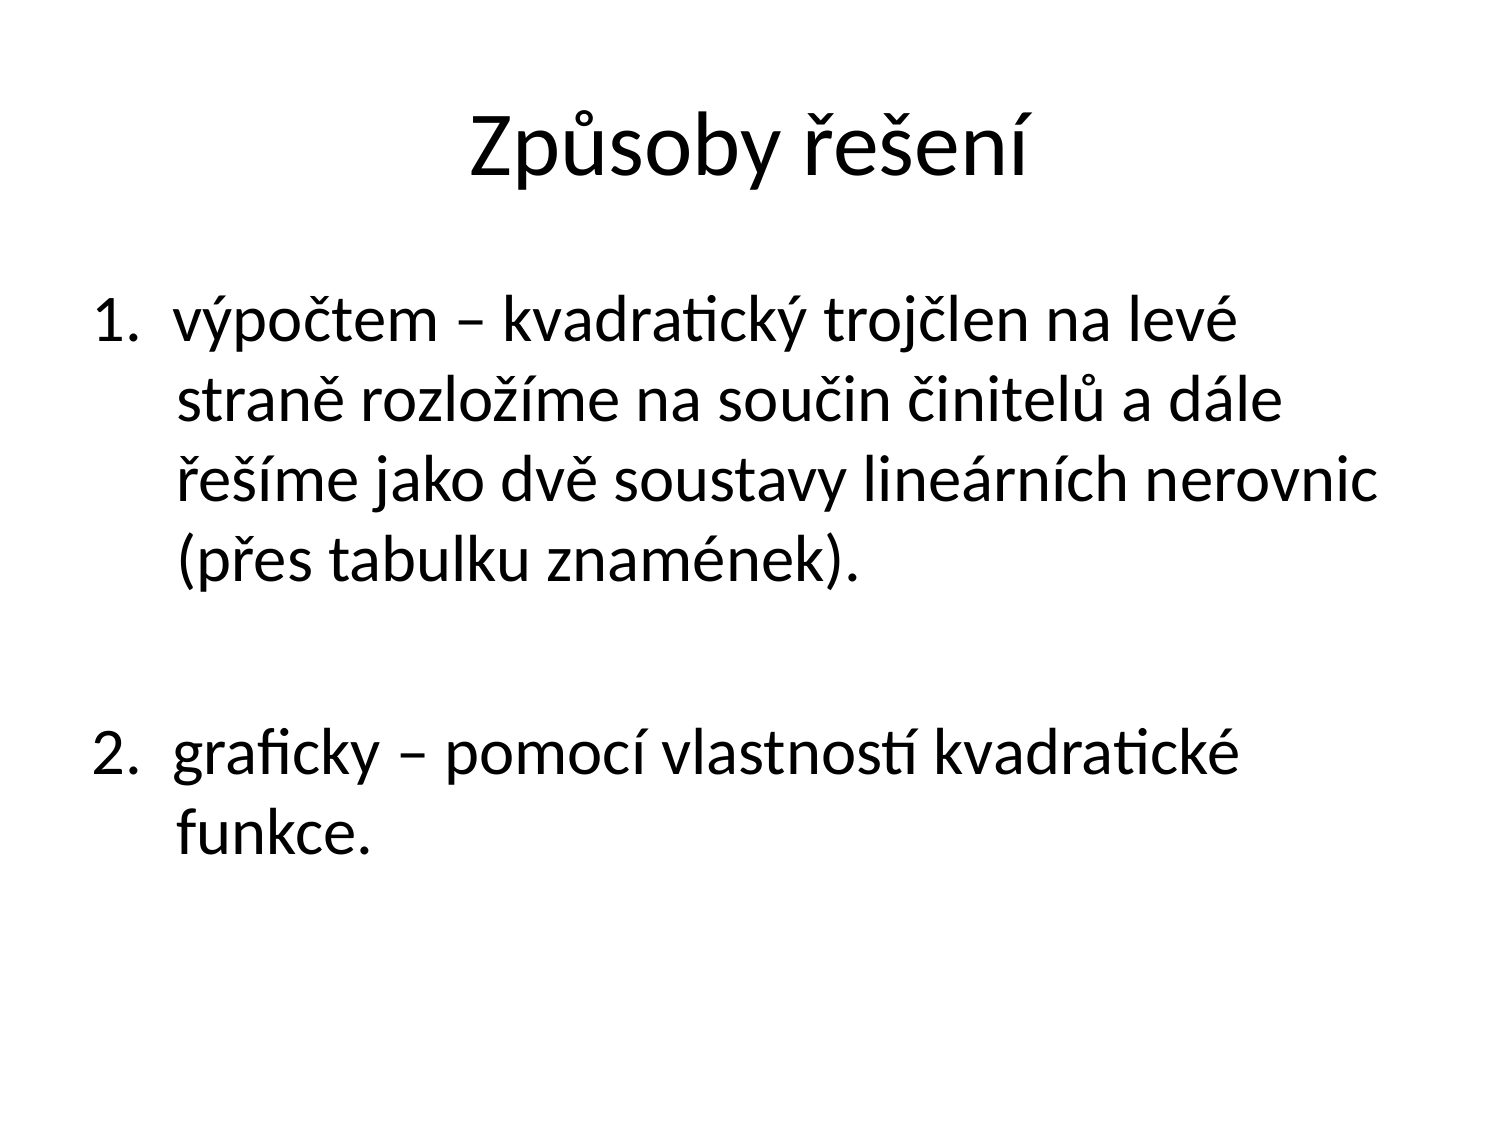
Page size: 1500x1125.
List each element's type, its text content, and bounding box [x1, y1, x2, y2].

list 1. výpočtem – kvadratický trojčlen na levé straně rozložíme na součin činitelů a dále řešíme jako dvě soustavy lineárních nerovnic (přes tabulku znamének). 2. graficky – pomocí vlastností kvadratické funkce. [76, 267, 1427, 1010]
title Způsoby řešení [75, 45, 1426, 233]
